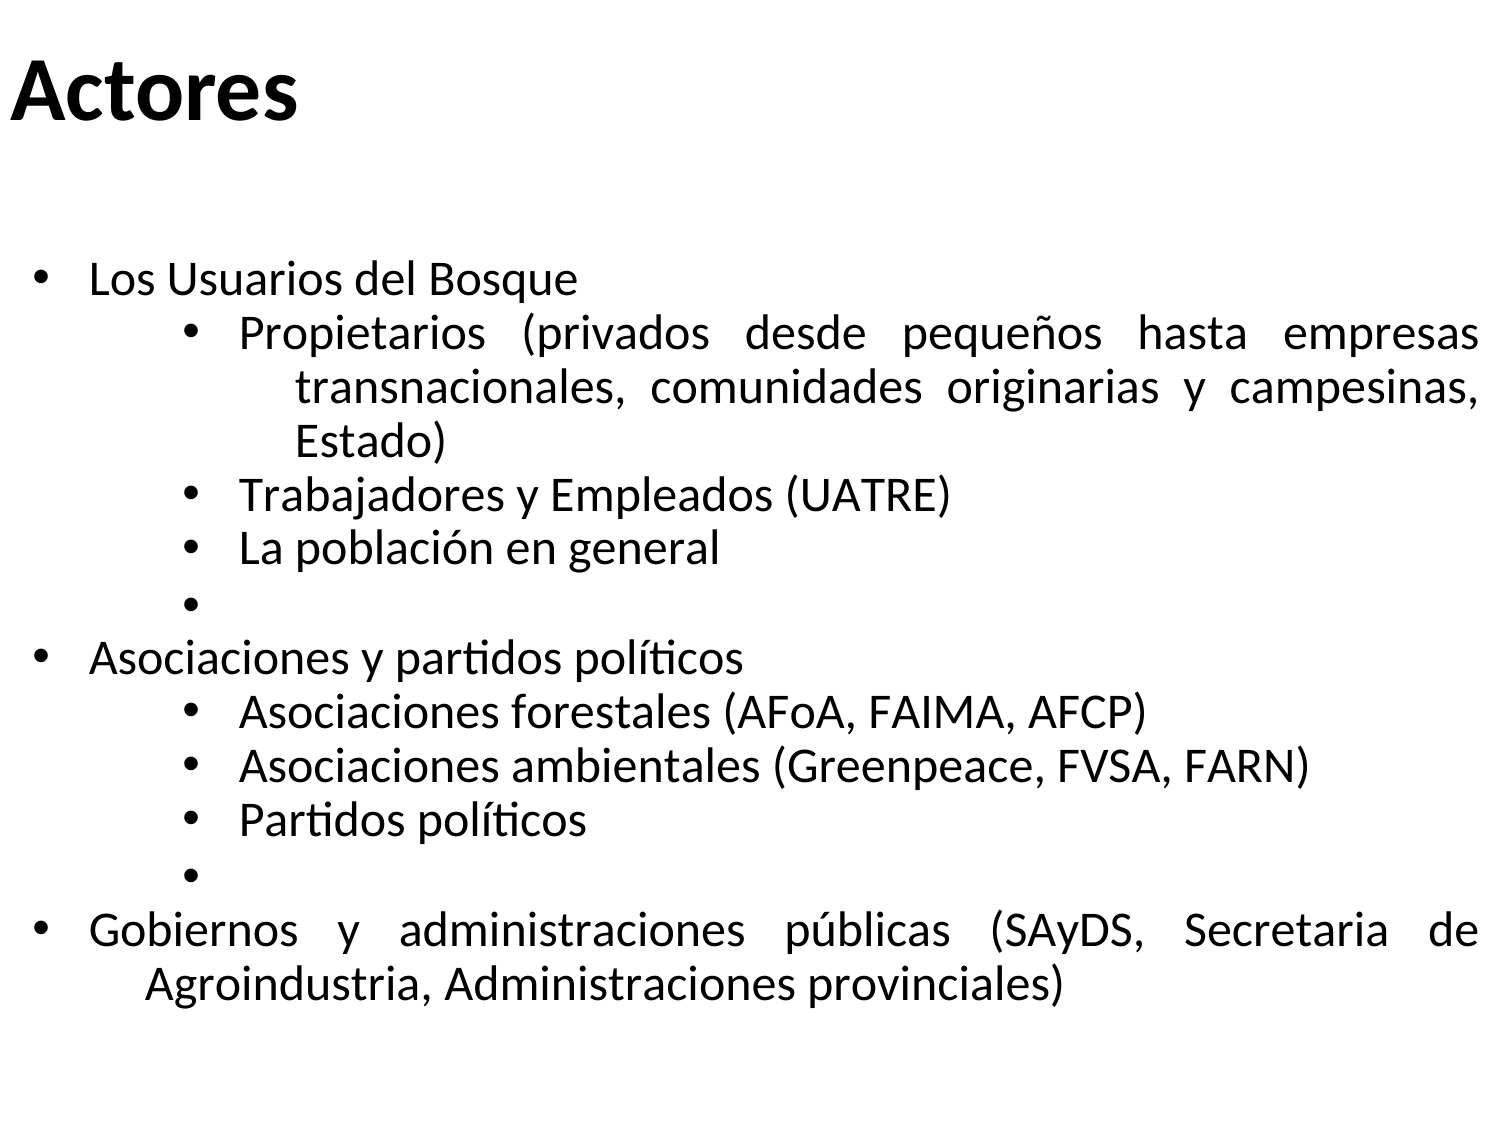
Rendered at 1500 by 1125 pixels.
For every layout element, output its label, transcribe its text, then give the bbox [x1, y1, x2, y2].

text_box Actores [0, 7, 1496, 161]
text_box Los Usuarios del Bosque Propietarios (privados desde pequeños hasta empresas transnacionales, comunidades originarias y campesinas, Estado) Trabajadores y Empleados (UATRE) La población en general Asociaciones y partidos políticos Asociaciones forestales (AFoA, FAIMA, AFCP) Asociaciones ambientales (Greenpeace, FVSA, FARN) Partidos políticos Gobiernos y administraciones públicas (SAyDS, Secretaria de Agroindustria, Administraciones provinciales) [17, 184, 1496, 976]
